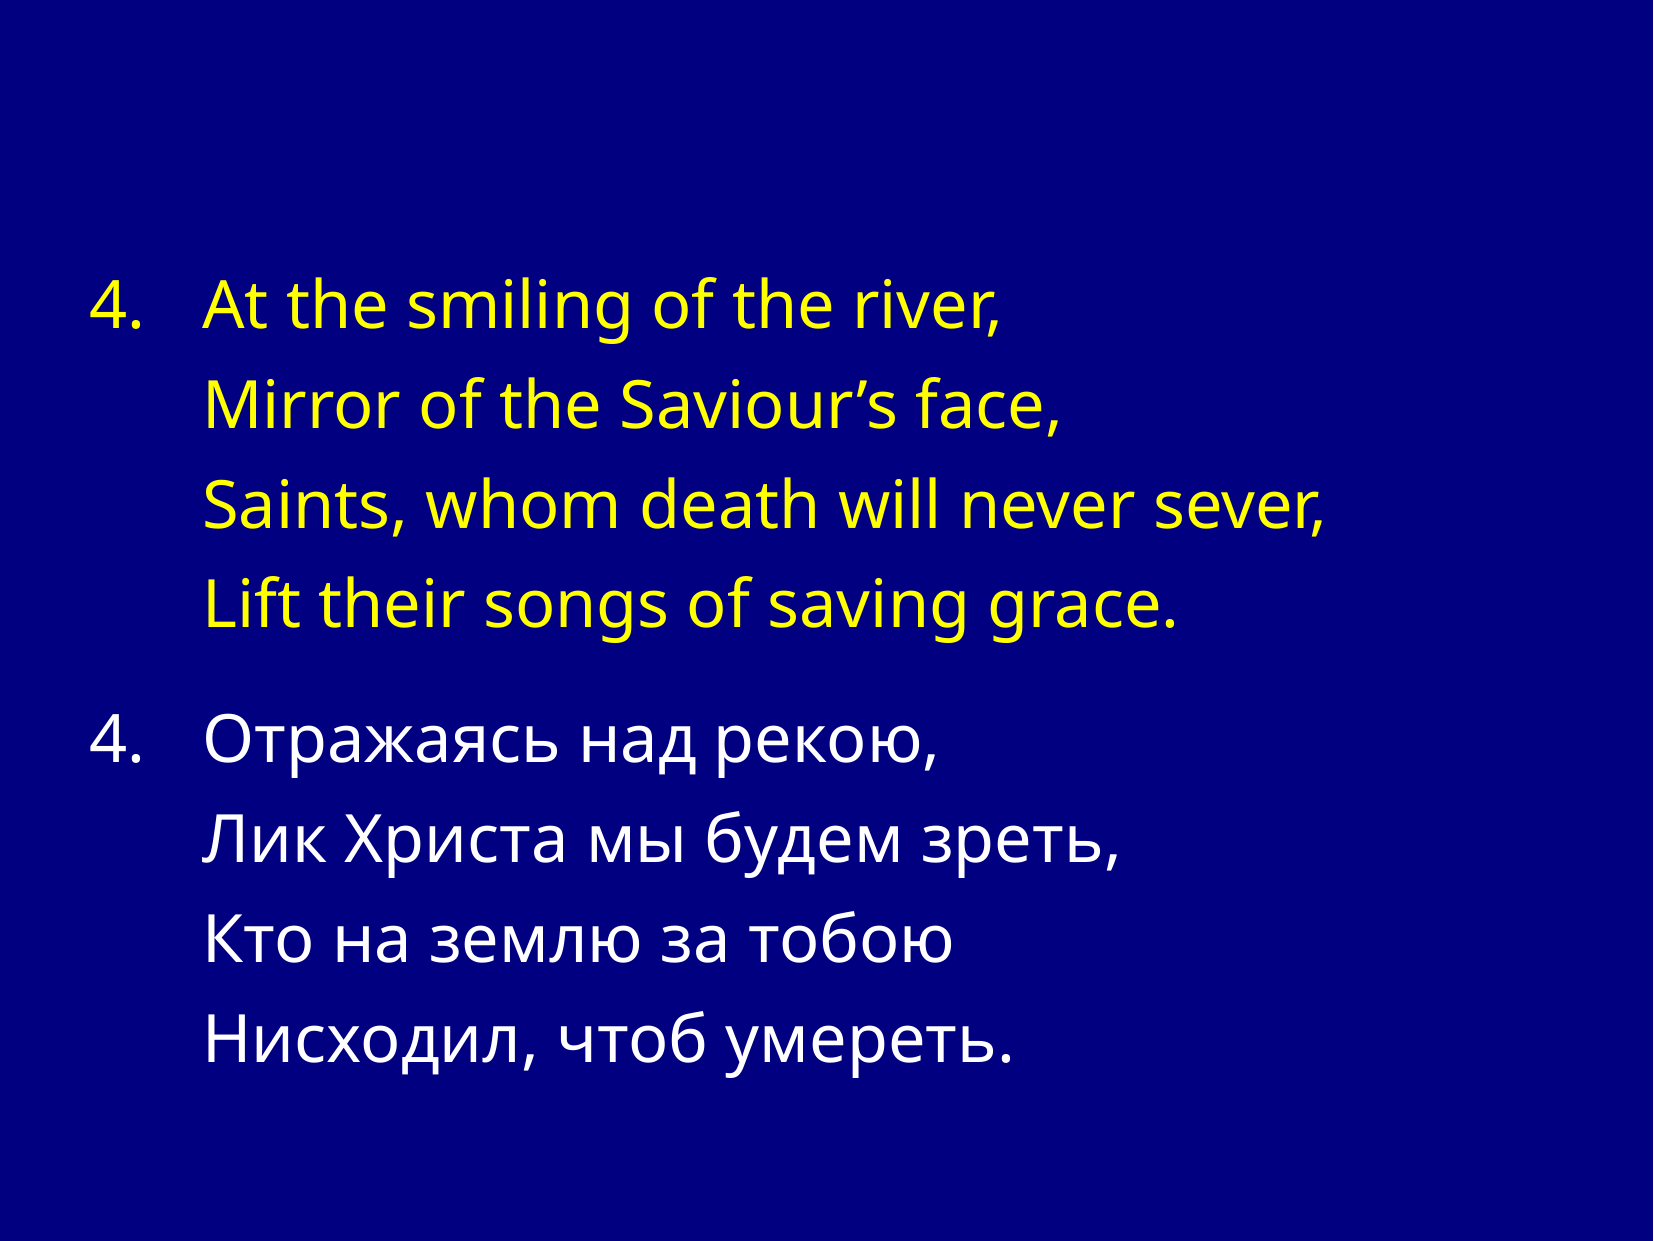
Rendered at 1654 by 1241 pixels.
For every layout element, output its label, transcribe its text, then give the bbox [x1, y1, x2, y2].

text_box 4. At the smiling of the river, Mirror of the Saviour’s face, Saints, whom death will never sever, Lift their songs of saving grace. [75, 150, 1576, 638]
text_box 4. Отражаясь над рекою, Лик Христа мы будем зреть, Кто на землю за тобою Нисходил, чтоб умереть. [75, 675, 1576, 1163]
